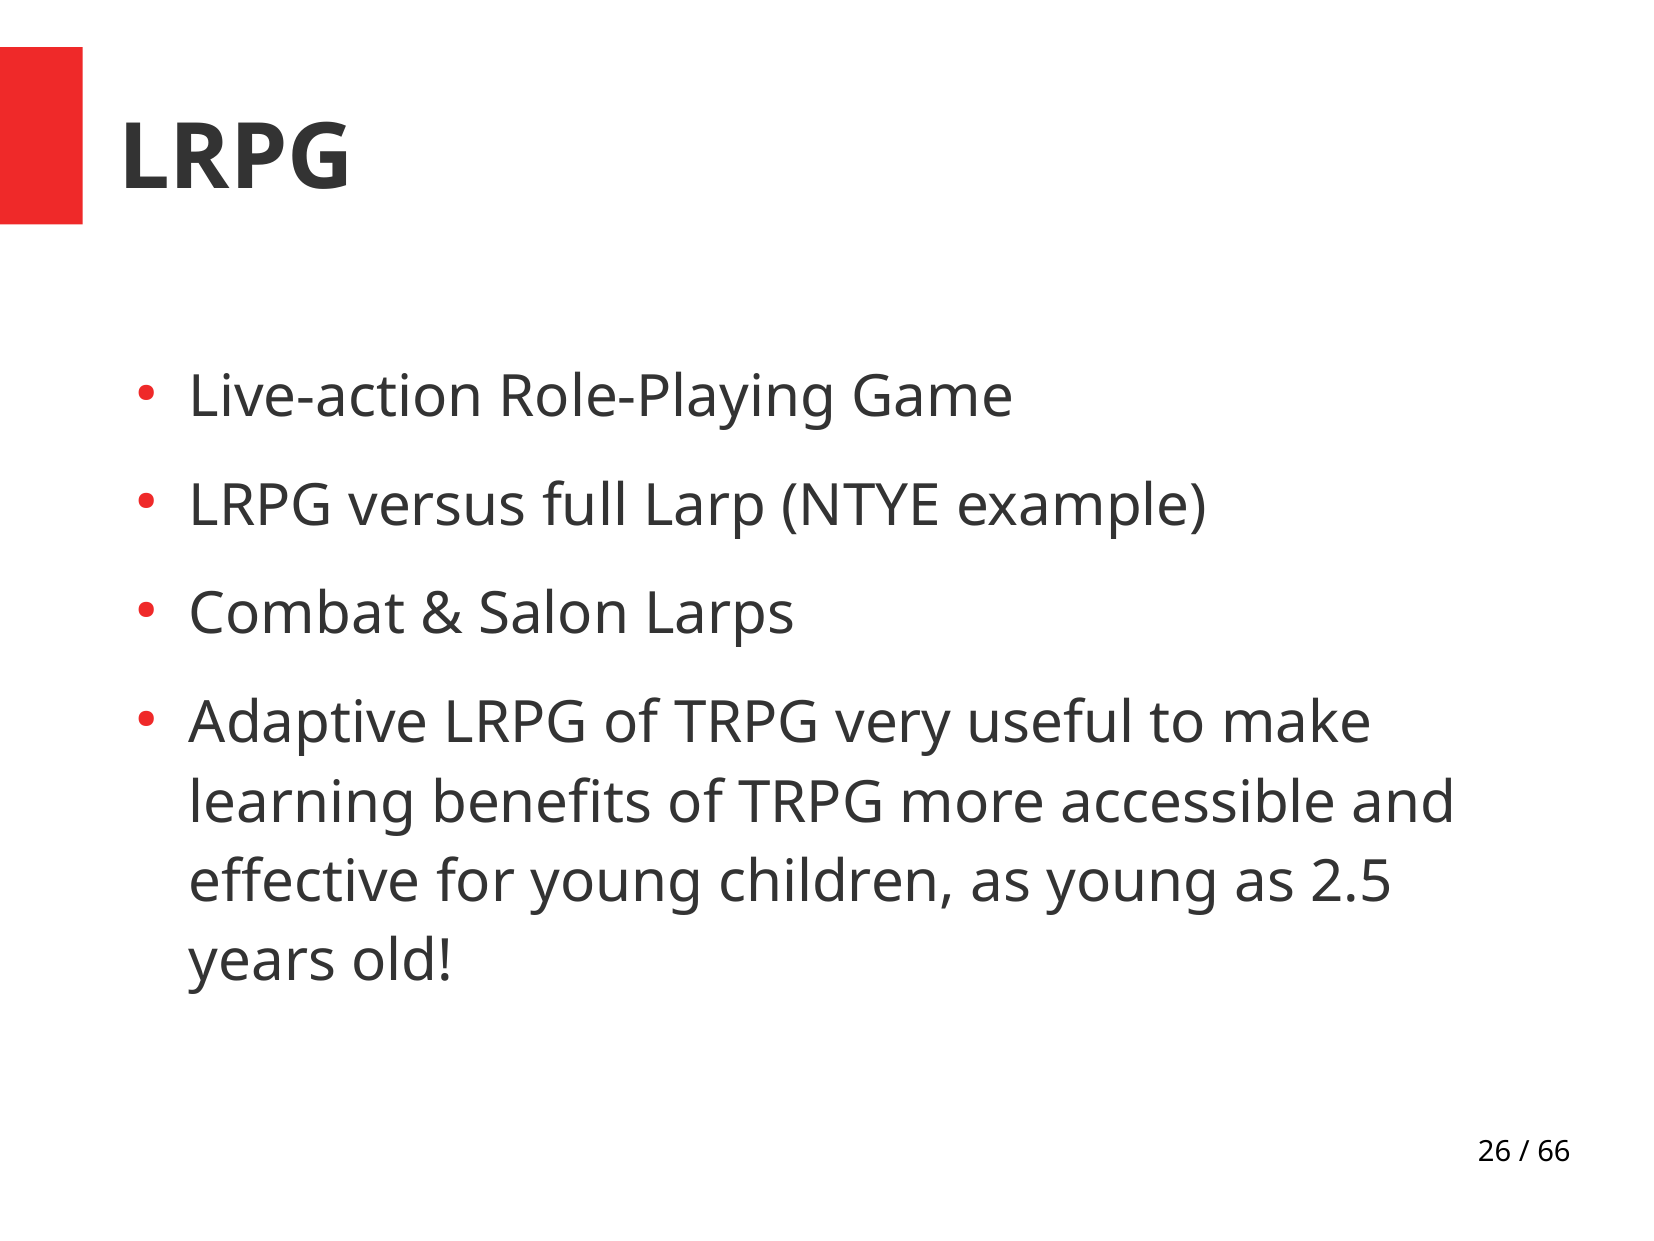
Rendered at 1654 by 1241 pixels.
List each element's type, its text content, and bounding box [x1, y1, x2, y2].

list Live-action Role-Playing Game LRPG versus full Larp (NTYE example) Combat & Salon Larps Adaptive LRPG of TRPG very useful to make learning benefits of TRPG more accessible and effective for young children, as young as 2.5 years old! [118, 354, 1536, 1074]
title LRPG [118, 49, 1571, 257]
